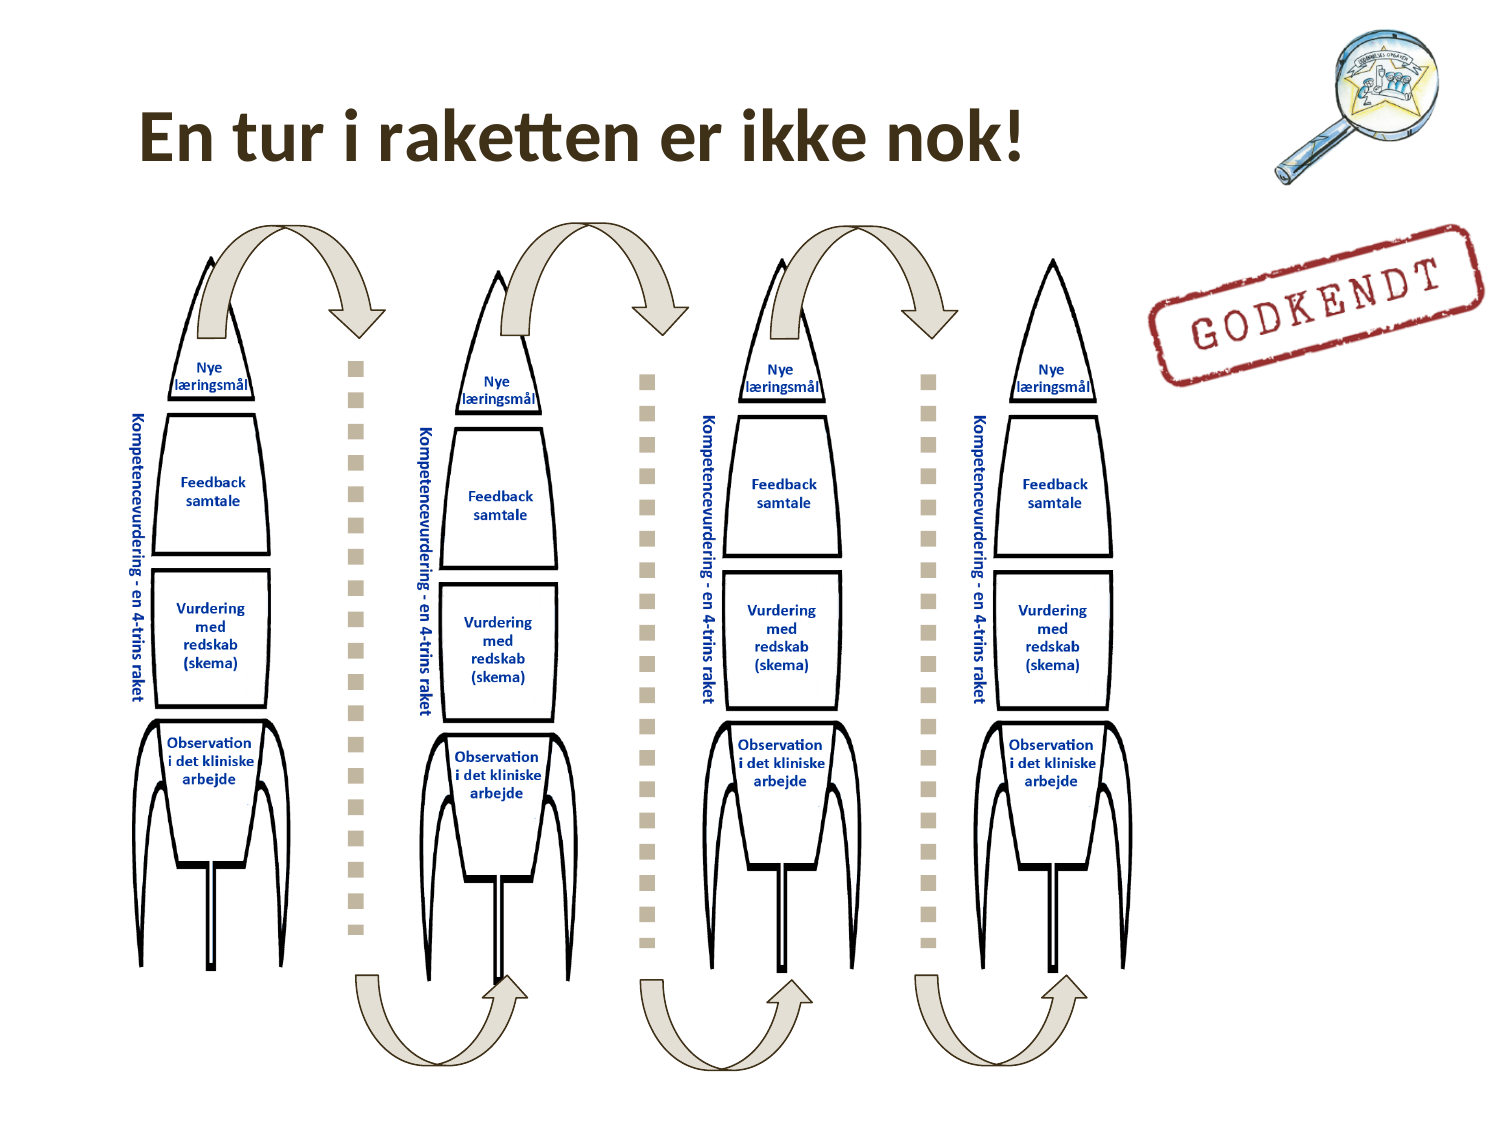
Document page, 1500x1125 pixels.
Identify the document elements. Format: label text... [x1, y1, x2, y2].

picture [110, 223, 304, 991]
text_box [500, 223, 689, 336]
text_box [197, 225, 386, 339]
picture [681, 225, 875, 993]
title En tur i raketten er ikke nok! [138, 26, 1260, 177]
text_box [355, 975, 528, 1066]
picture [398, 237, 591, 1005]
text_box [770, 226, 958, 339]
text_box [640, 979, 813, 1071]
picture [952, 221, 1490, 993]
picture [1260, 22, 1447, 200]
text_box [915, 975, 1087, 1066]
